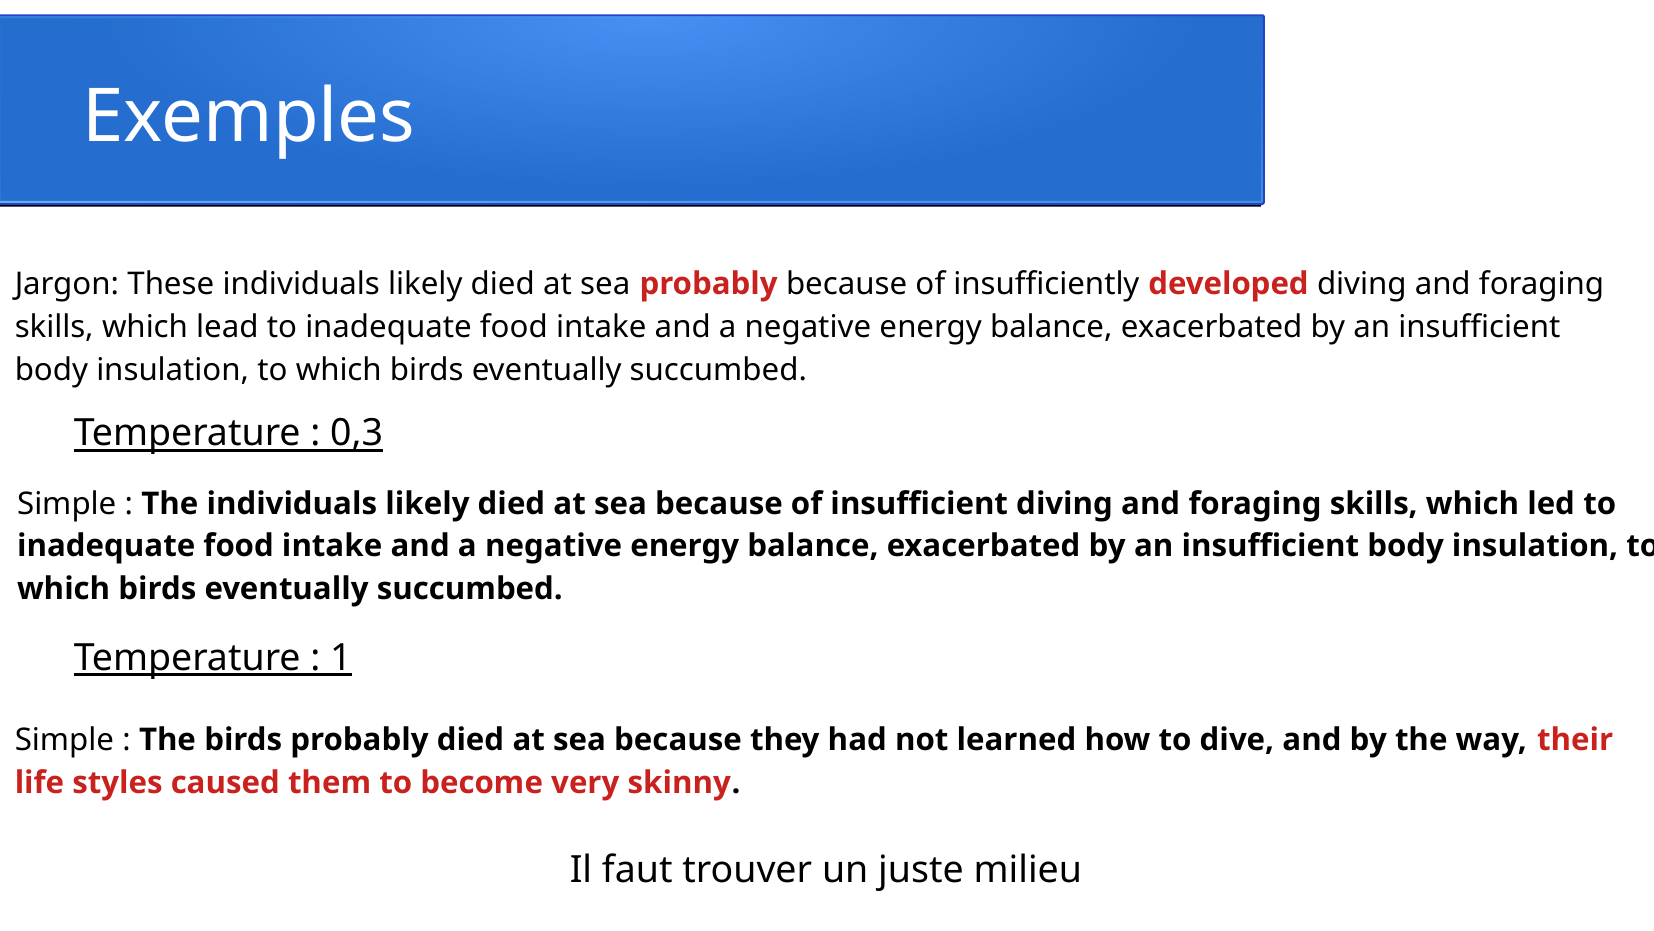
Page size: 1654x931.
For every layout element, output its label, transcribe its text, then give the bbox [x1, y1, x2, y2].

text_box Temperature : 0,3 [59, 429, 1394, 461]
text_box Simple : The individuals likely died at sea because of insufficient diving and foraging skills, which led to inadequate food intake and a negative energy balance, exacerbated by an insufficient body insulation, to which birds eventually succumbed. [2, 473, 1654, 615]
text_box Il faut trouver un juste milieu [555, 851, 1654, 898]
text_box Jargon: These individuals likely died at sea probably because of insufficiently developed diving and foraging skills, which lead to inadequate food intake and a negative energy balance, exacerbated by an insufficient body insulation, to which birds eventually succumbed. [0, 254, 1642, 429]
title Exemples [82, 35, 1235, 189]
text_box Temperature : 1 [59, 622, 414, 686]
text_box Simple : The birds probably died at sea because they had not learned how to dive, and by the way, their life styles caused them to become very skinny. [0, 709, 1654, 851]
